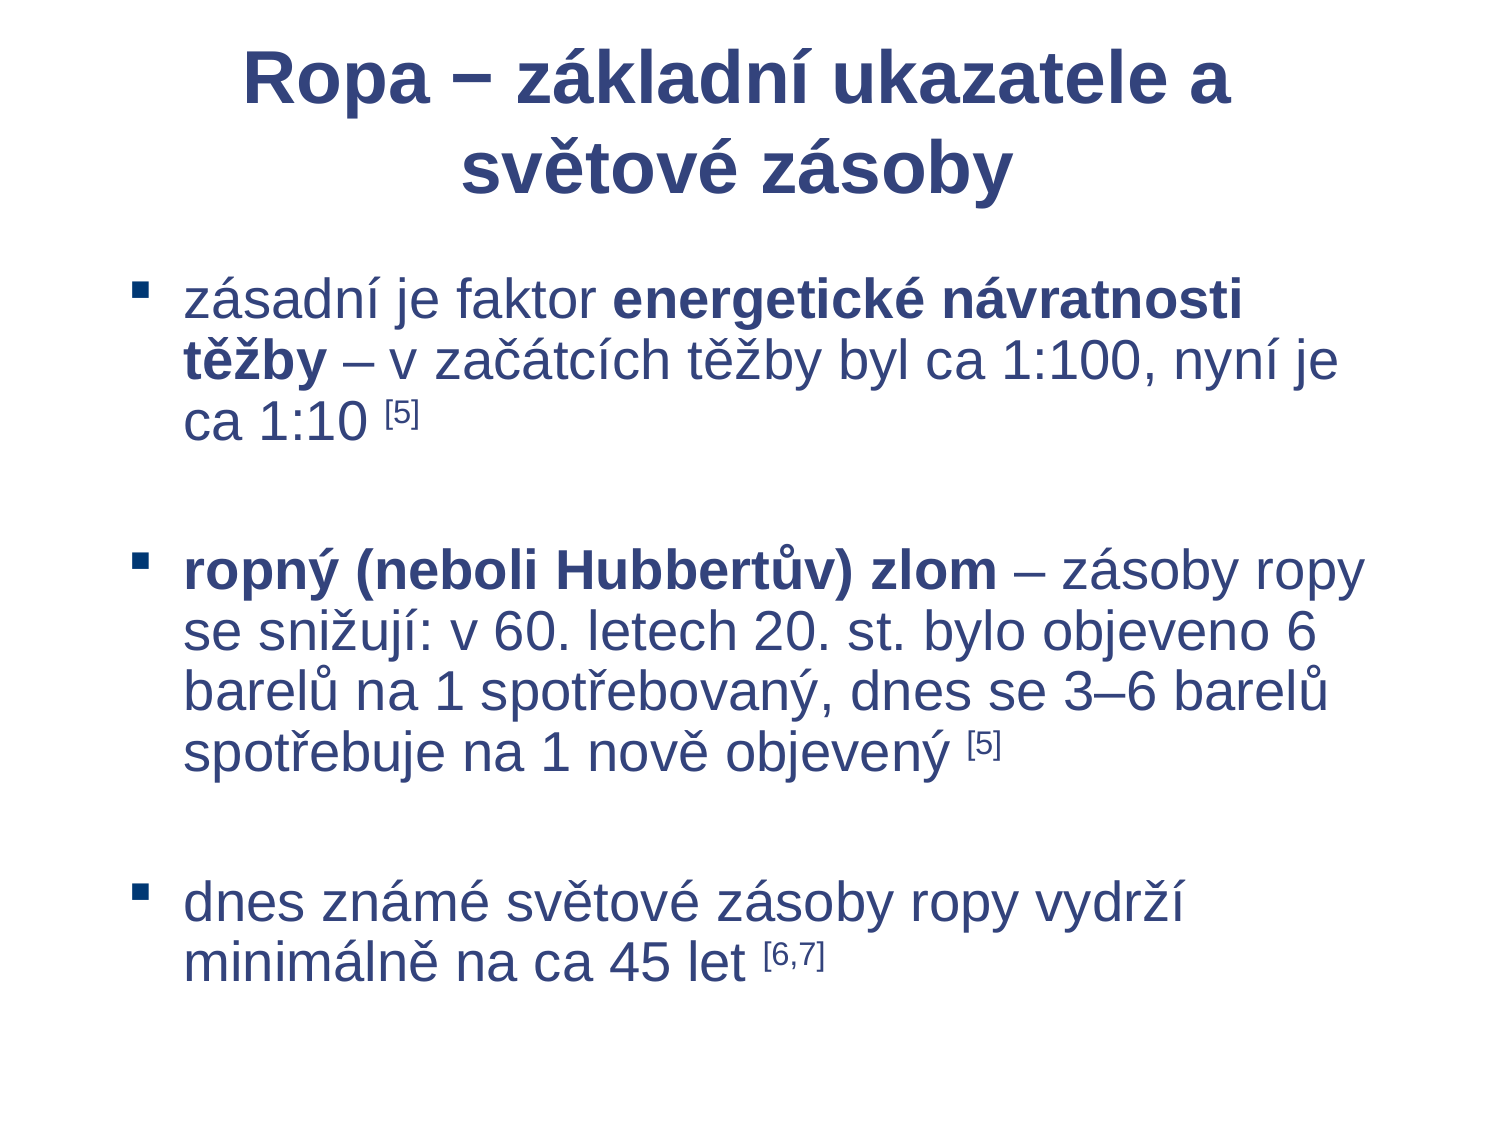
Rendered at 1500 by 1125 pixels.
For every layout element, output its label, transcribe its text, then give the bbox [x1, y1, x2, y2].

list zásadní je faktor energetické návratnosti těžby – v začátcích těžby byl ca 1:100, nyní je ca 1:10 [5] ropný (neboli Hubbertův) zlom – zásoby ropy se snižují: v 60. letech 20. st. bylo objeveno 6 barelů na 1 spotřebovaný, dnes se 3–6 barelů spotřebuje na 1 nově objevený [5] dnes známé světové zásoby ropy vydrží minimálně na ca 45 let [6,7] [112, 262, 1388, 1080]
title Ropa − základní ukazatele a světové zásoby [87, 21, 1388, 217]
